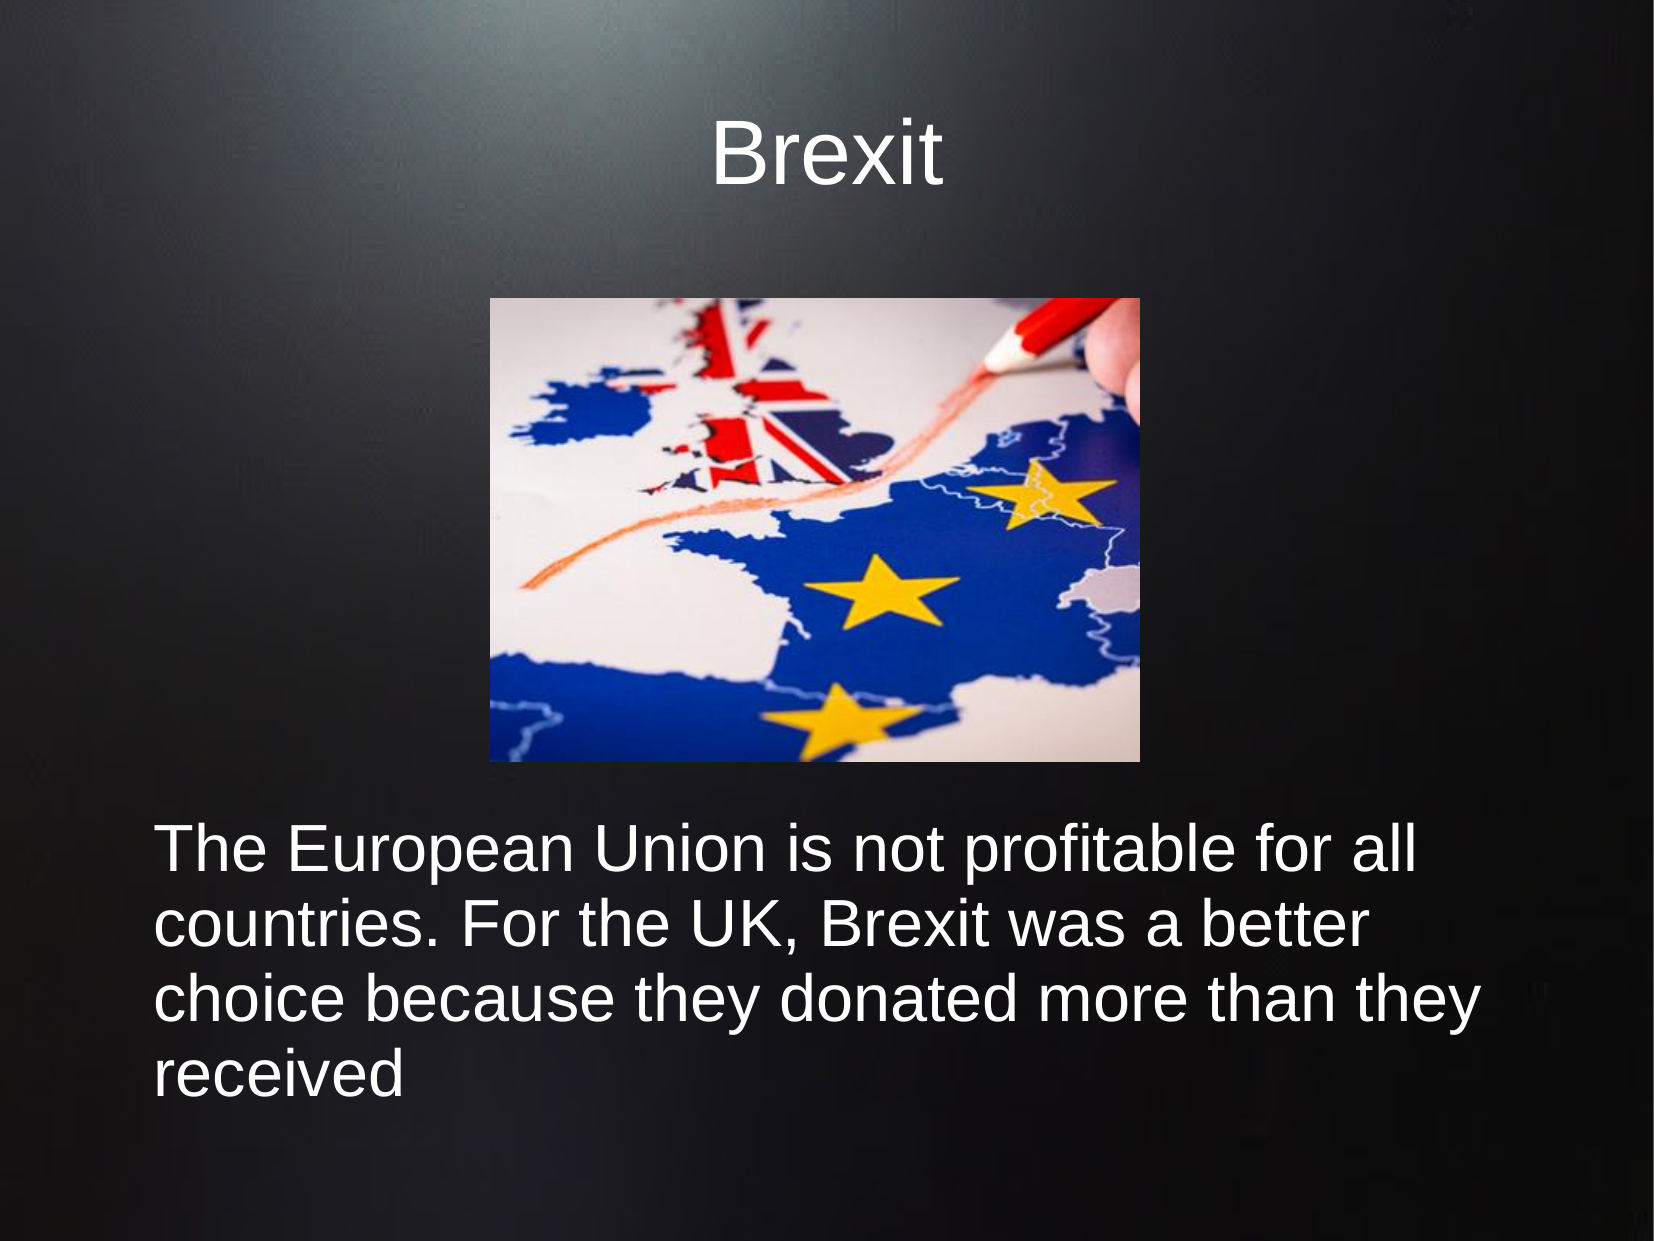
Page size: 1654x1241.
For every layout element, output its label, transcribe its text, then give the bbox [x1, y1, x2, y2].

list The European Union is not profitable for all countries. For the UK, Brexit was a better choice because they donated more than they received [82, 290, 1571, 1109]
picture [0, 0, 1654, 1241]
title Brexit [82, 49, 1571, 257]
